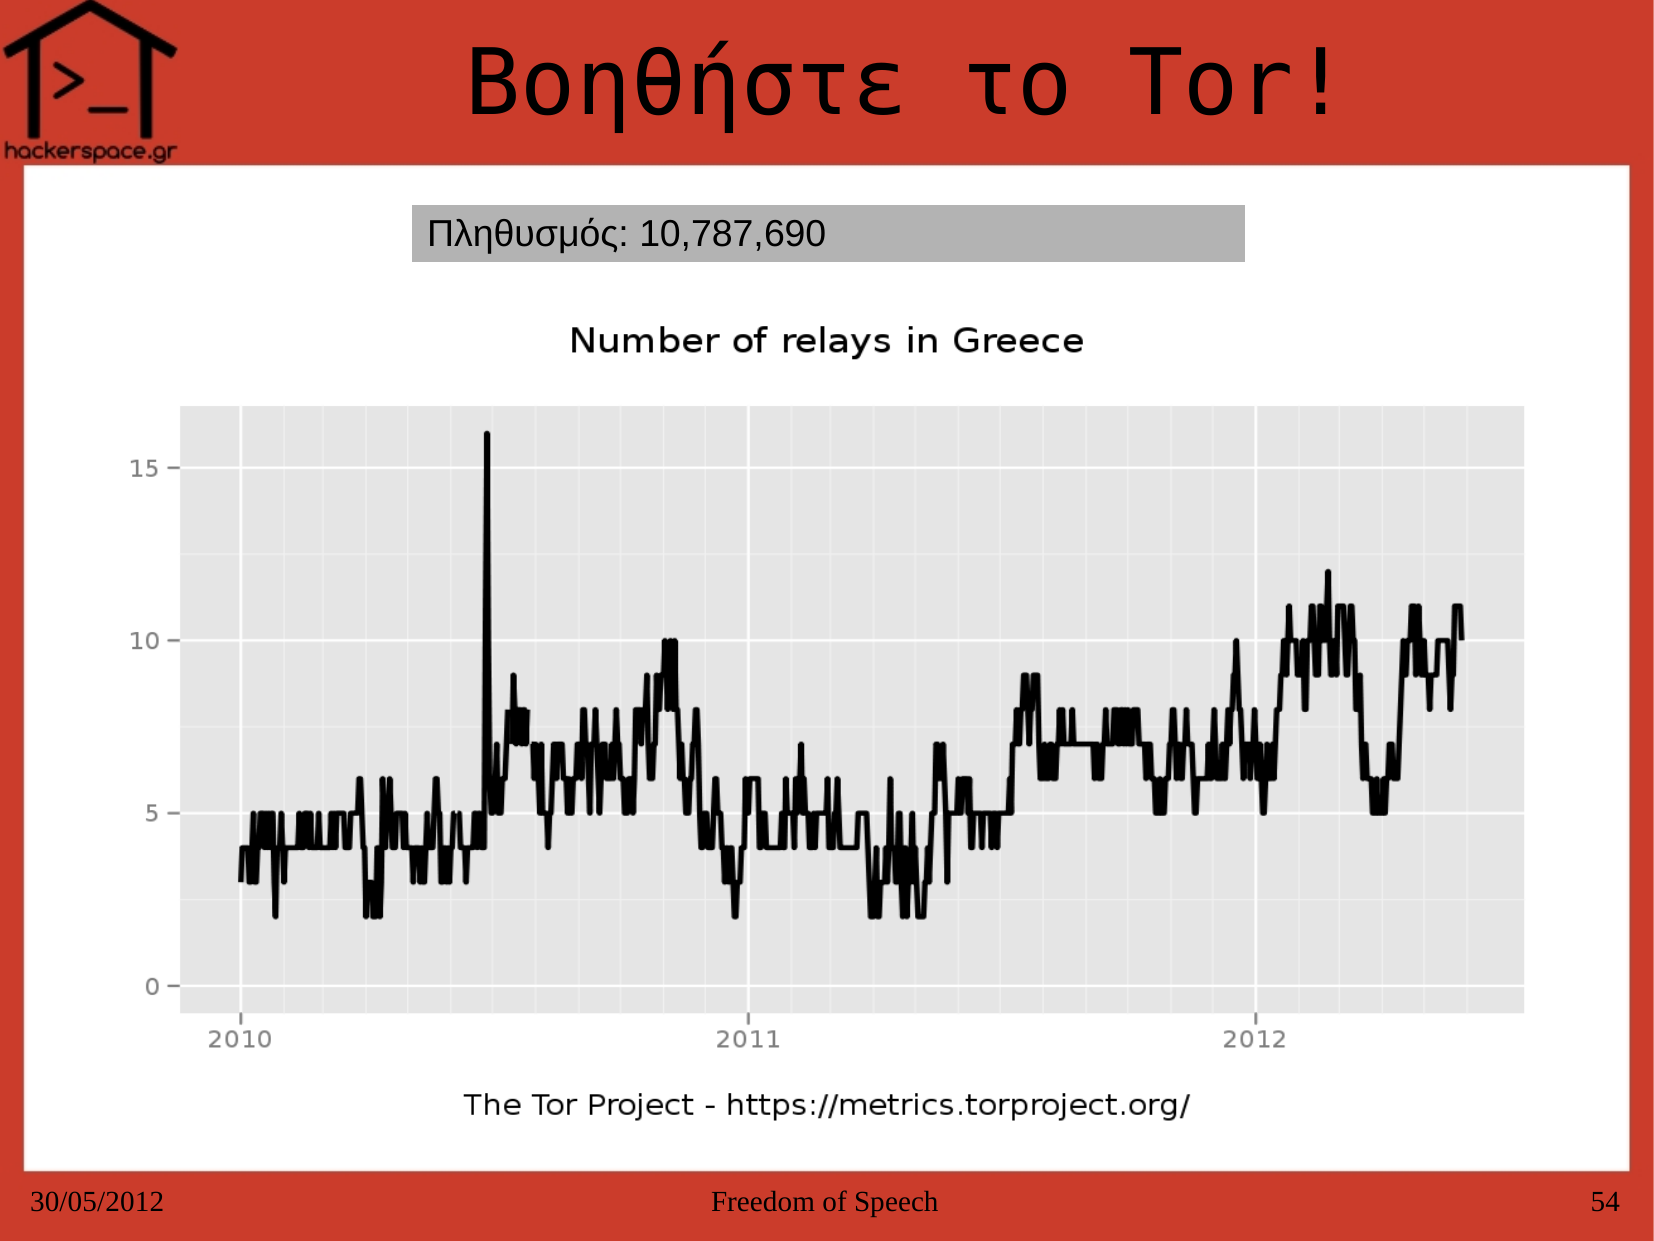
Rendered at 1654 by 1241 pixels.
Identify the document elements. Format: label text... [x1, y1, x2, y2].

title Βοηθήστε το Tor! [195, 15, 1621, 151]
picture [0, 0, 1654, 1241]
table_header Πληθυσμός: 10,787,690 [412, 205, 1245, 262]
